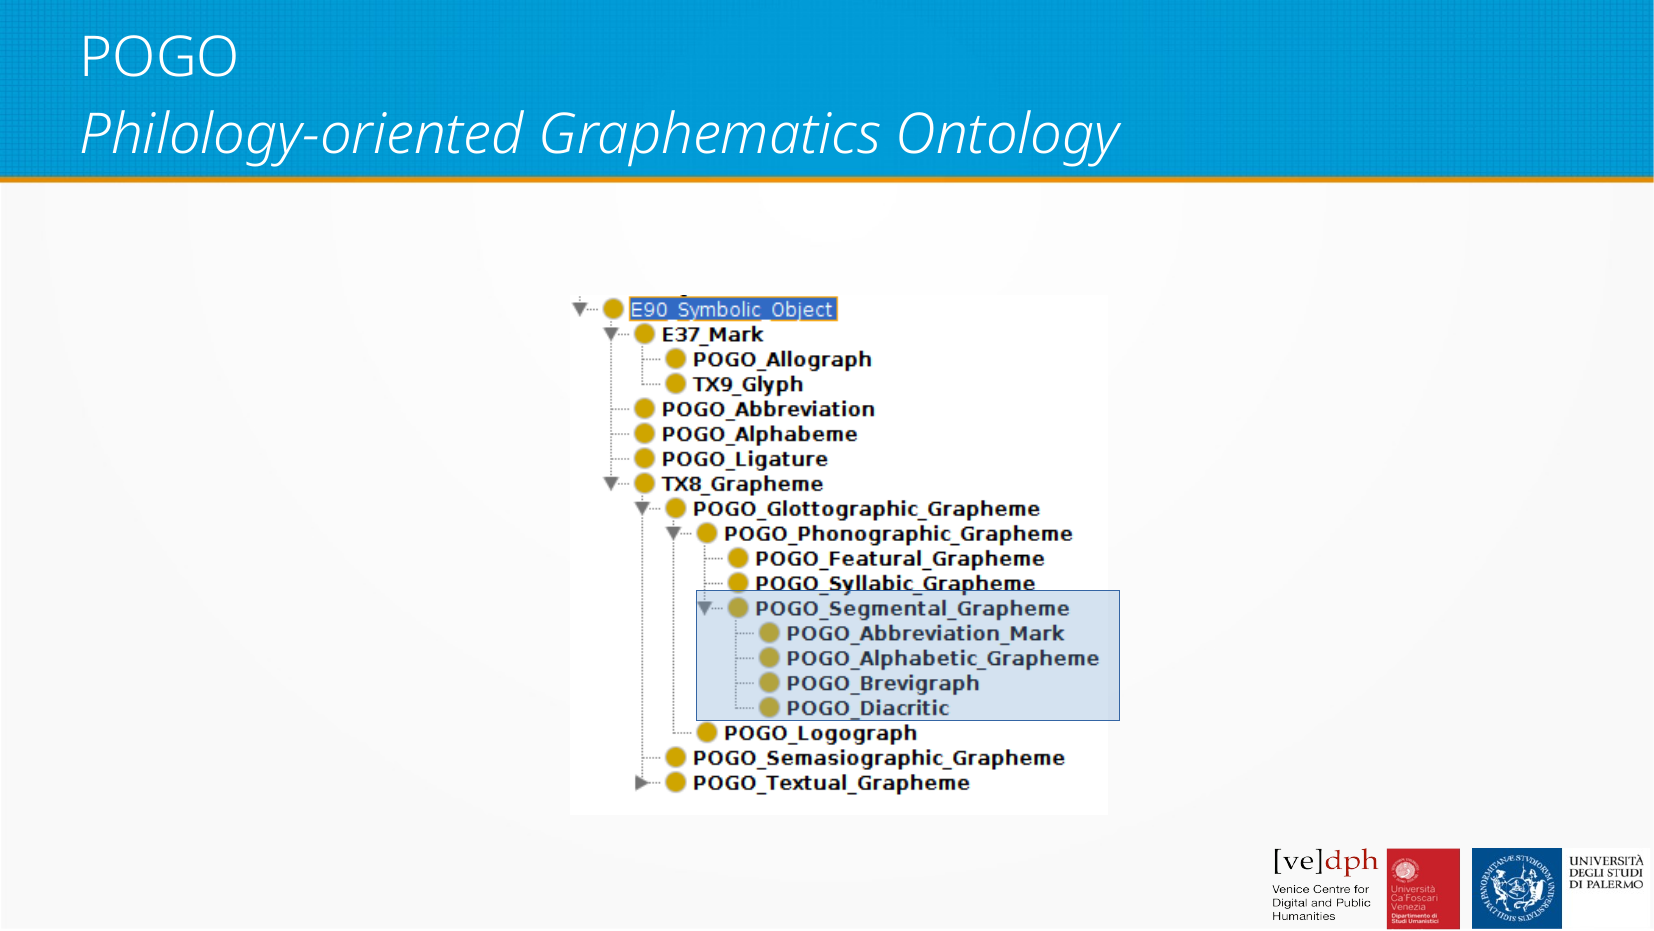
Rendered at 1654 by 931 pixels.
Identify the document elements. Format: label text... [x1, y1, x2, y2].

title POGO Philology-oriented Graphematics Ontology [79, 14, 1568, 171]
picture [0, 175, 1654, 931]
text_box [696, 590, 1120, 721]
